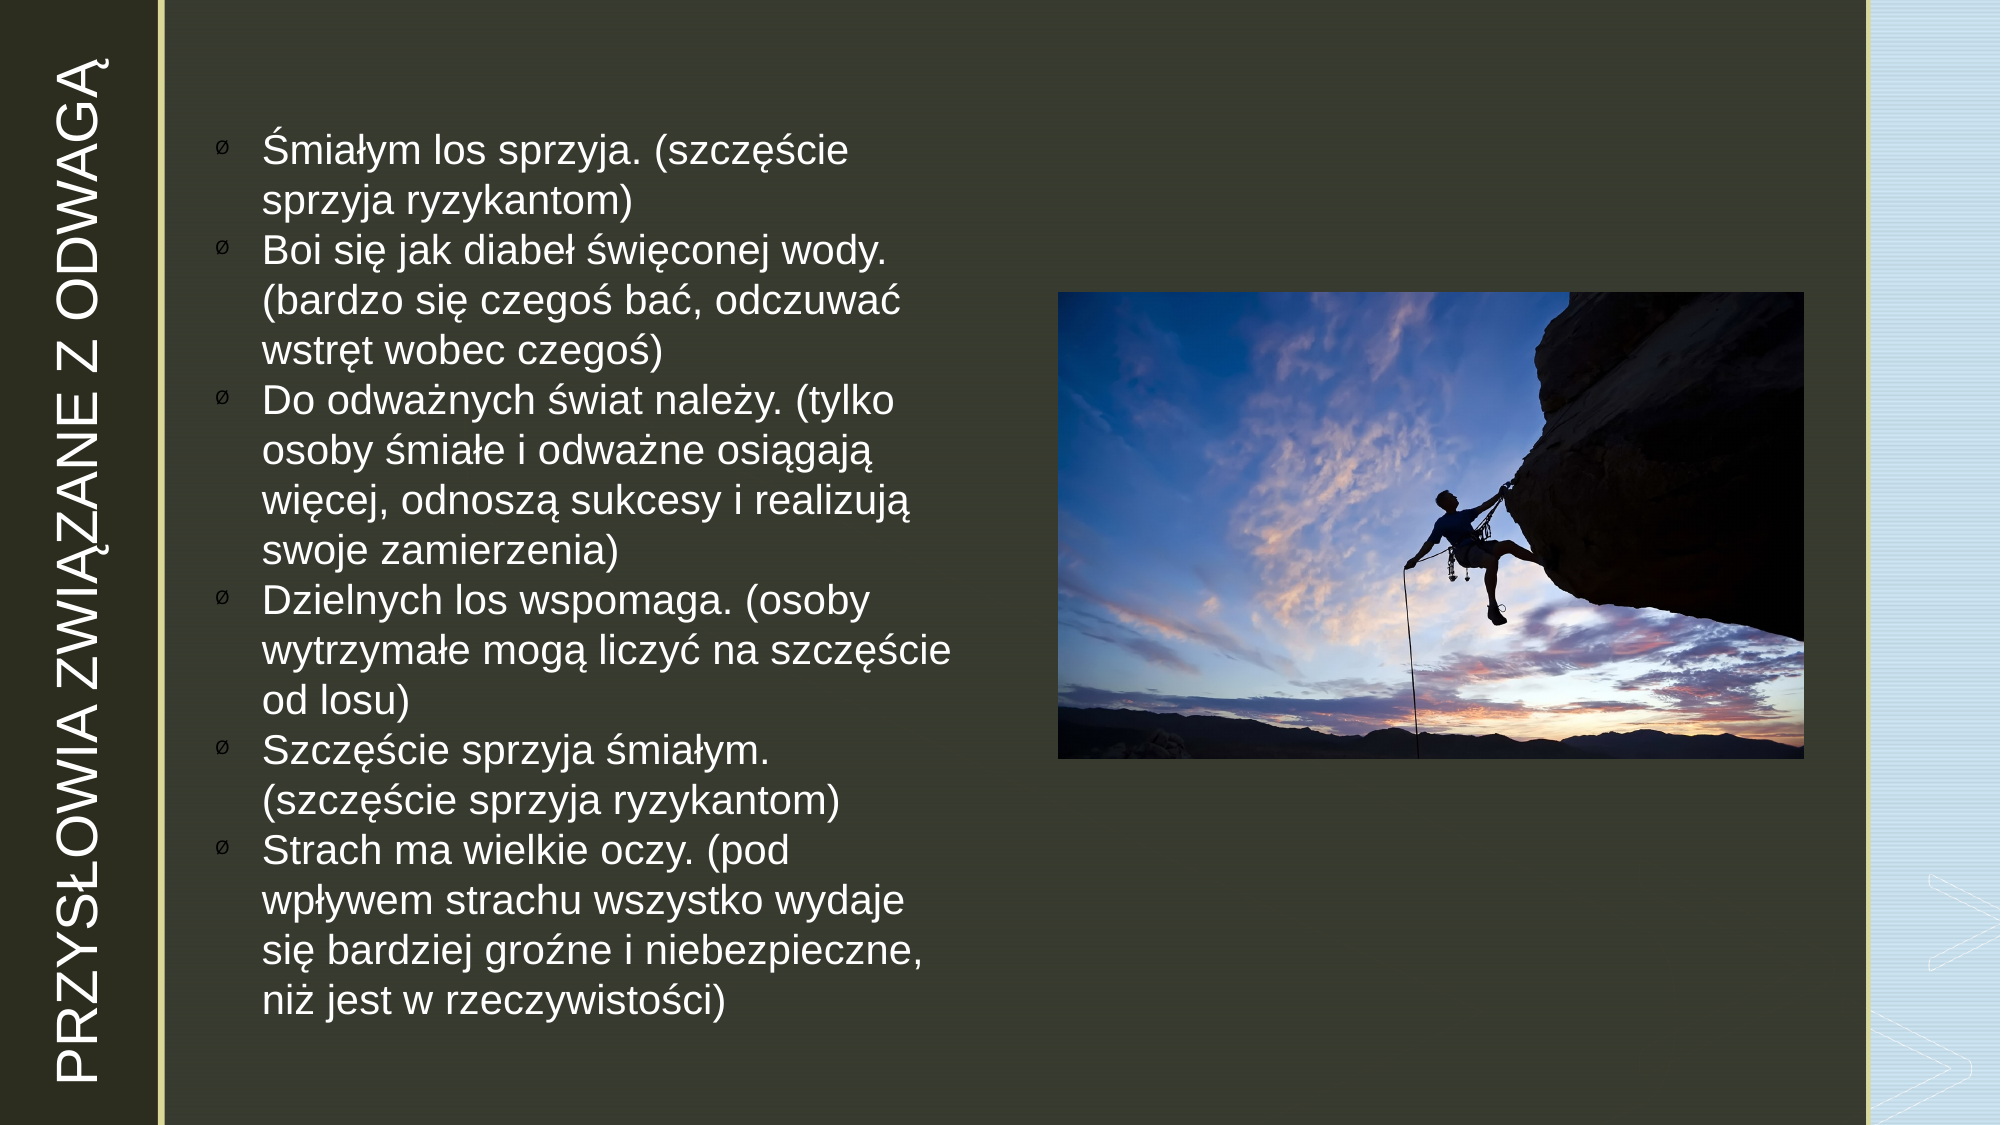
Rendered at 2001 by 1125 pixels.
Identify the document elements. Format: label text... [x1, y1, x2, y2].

text_box Śmiałym los sprzyja. (szczęście sprzyja ryzykantom) Boi się jak diabeł święconej wody. (bardzo się czegoś bać, odczuwać wstręt wobec czegoś) Do odważnych świat należy. (tylko osoby śmiałe i odważne osiągają więcej, odnoszą sukcesy i realizują swoje zamierzenia) Dzielnych los wspomaga. (osoby wytrzymałe mogą liczyć na szczęście od losu) Szczęście sprzyja śmiałym. (szczęście sprzyja ryzykantom) Strach ma wielkie oczy. (pod wpływem strachu wszystko wydaje się bardziej groźne i niebezpieczne, niż jest w rzeczywistości) [200, 115, 979, 1031]
text_box PRZYSŁOWIA ZWIĄZANE Z ODWAGĄ [31, 0, 117, 1101]
picture [1871, 0, 2000, 1125]
picture [1058, 292, 1804, 759]
